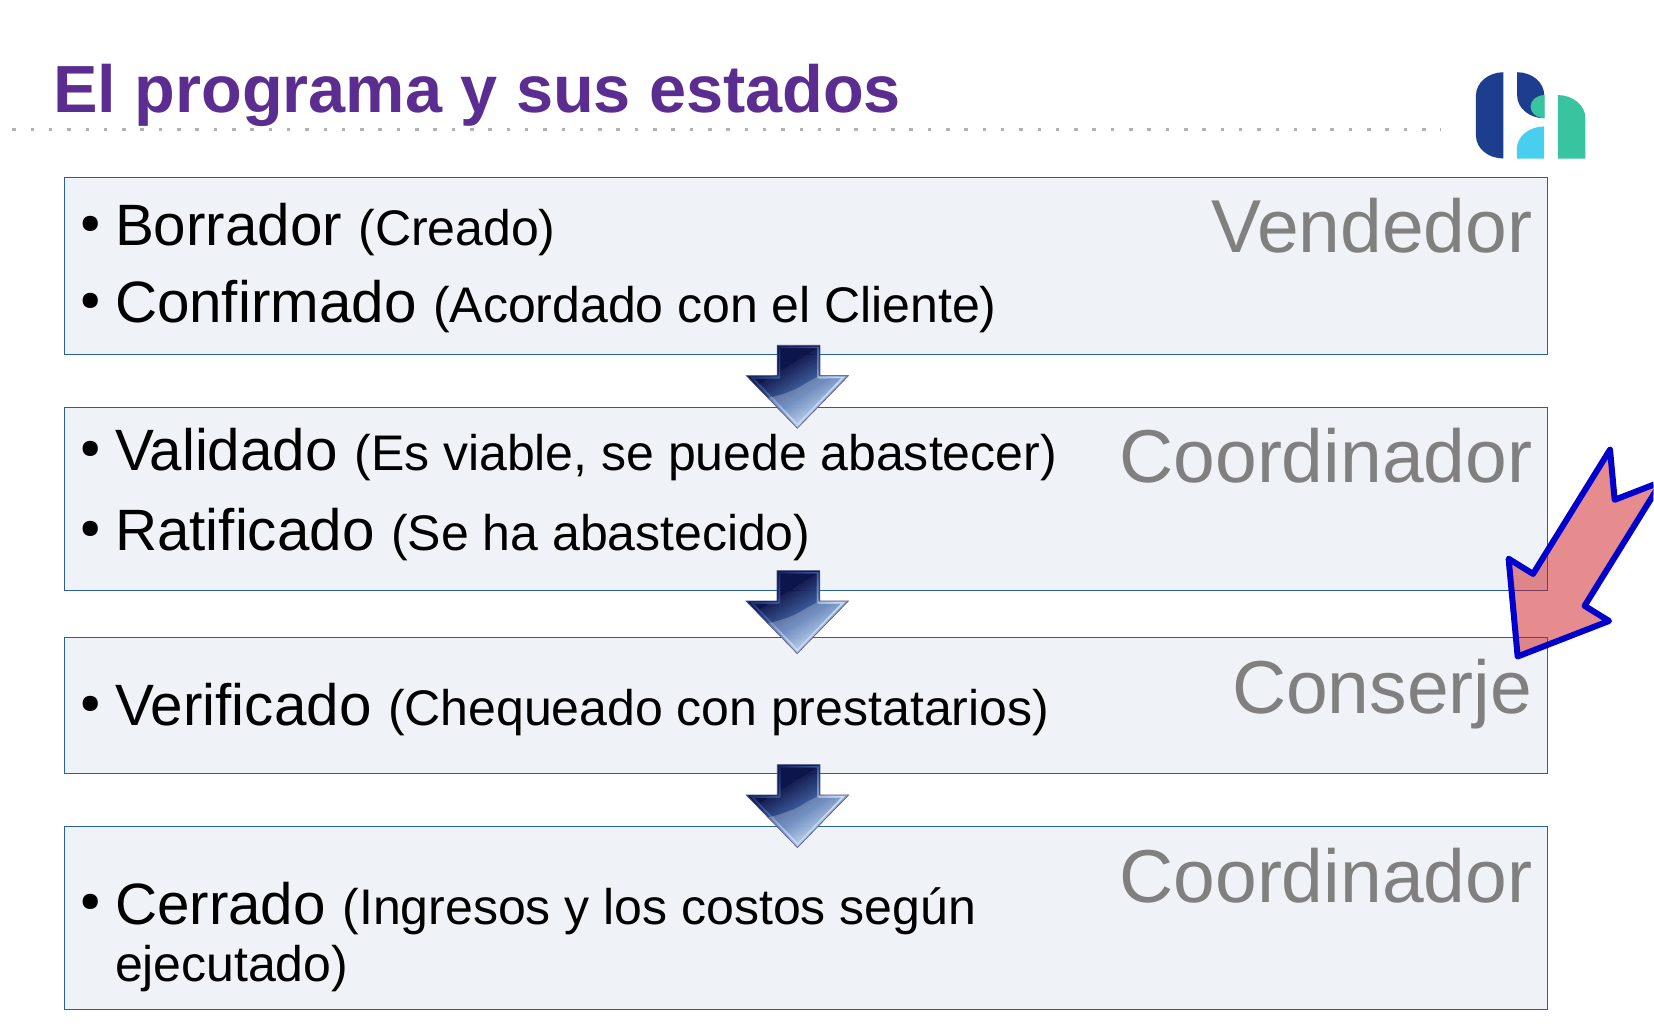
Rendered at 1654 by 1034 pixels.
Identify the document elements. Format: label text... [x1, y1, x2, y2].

picture [732, 749, 857, 857]
text_box Vendedor [64, 177, 1548, 355]
picture [732, 329, 857, 438]
text_box Conserje [1111, 637, 1548, 774]
text_box Borrador (Creado) Confirmado (Acordado con el Cliente) Validado (Es viable, se puede abastecer) Ratificado (Se ha abastecido) Verificado (Chequeado con prestatarios) Cerrado (Ingresos y los costos según ejecutado) [64, 185, 1111, 1034]
text_box Coordinador [1111, 826, 1548, 1010]
text_box El programa y sus estados [38, 45, 1595, 135]
text_box [1508, 449, 1654, 657]
picture [1475, 72, 1586, 159]
text_box Coordinador [1111, 407, 1548, 591]
picture [732, 555, 857, 663]
